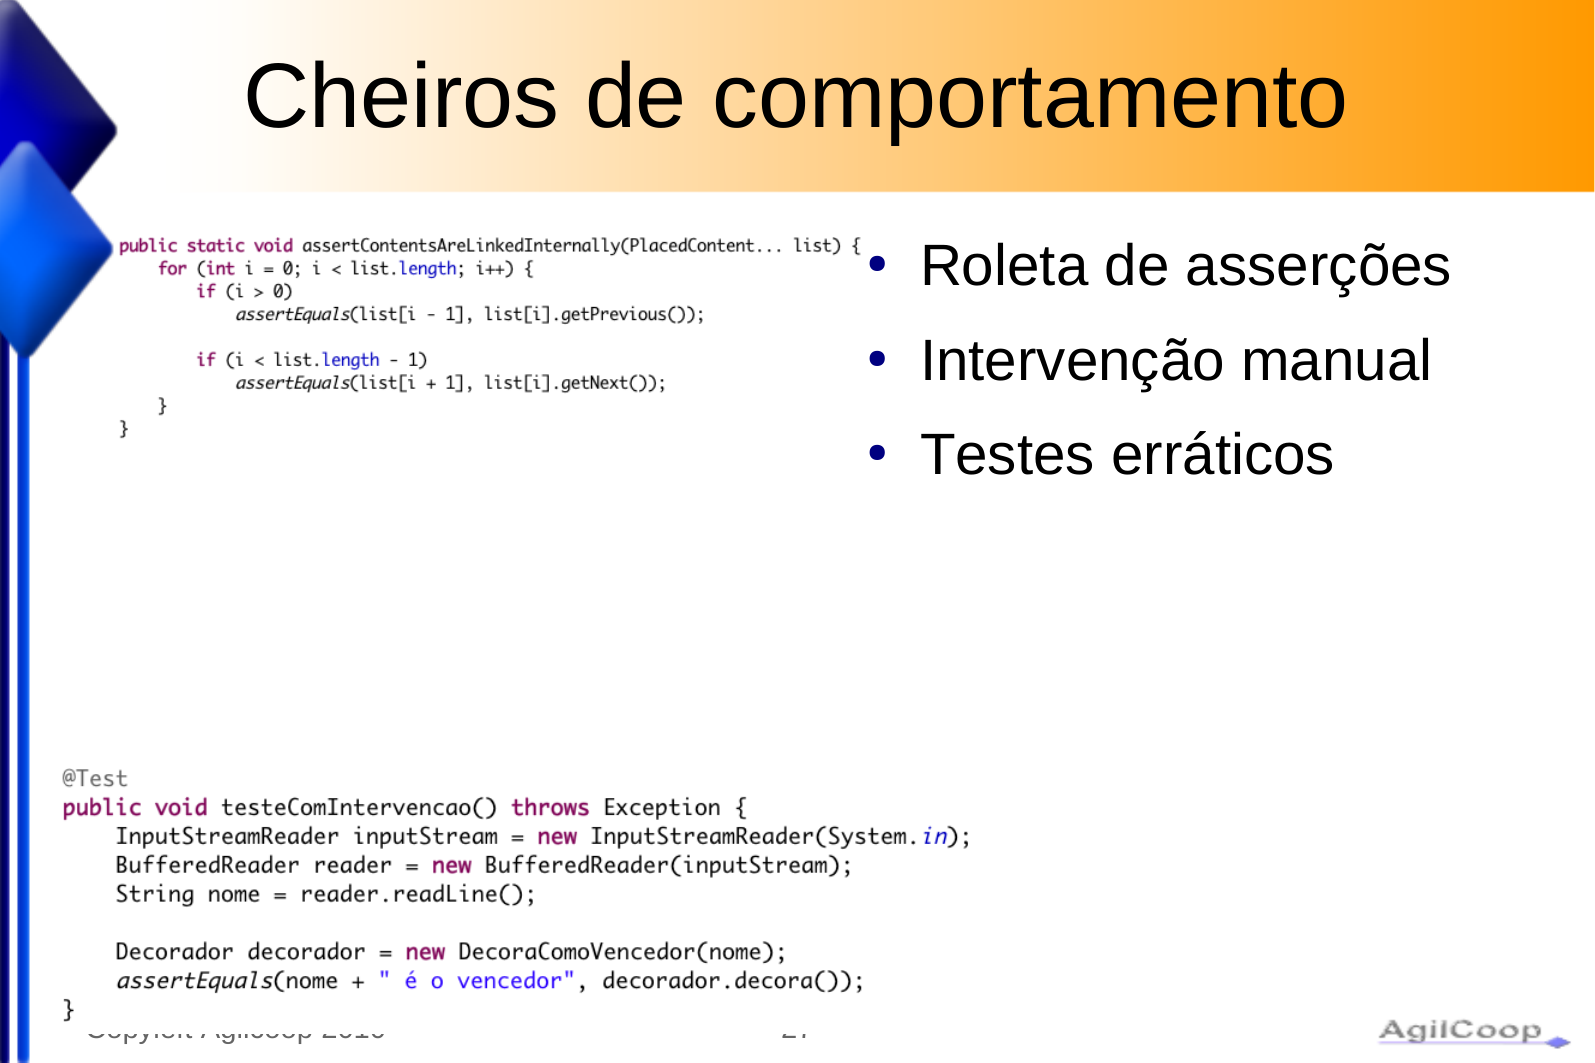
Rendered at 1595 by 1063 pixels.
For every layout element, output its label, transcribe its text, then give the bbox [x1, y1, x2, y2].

list Roleta de asserções Intervenção manual Testes erráticos [849, 232, 1550, 947]
picture [0, 0, 1595, 1063]
title Cheiros de comportamento [79, 6, 1515, 185]
